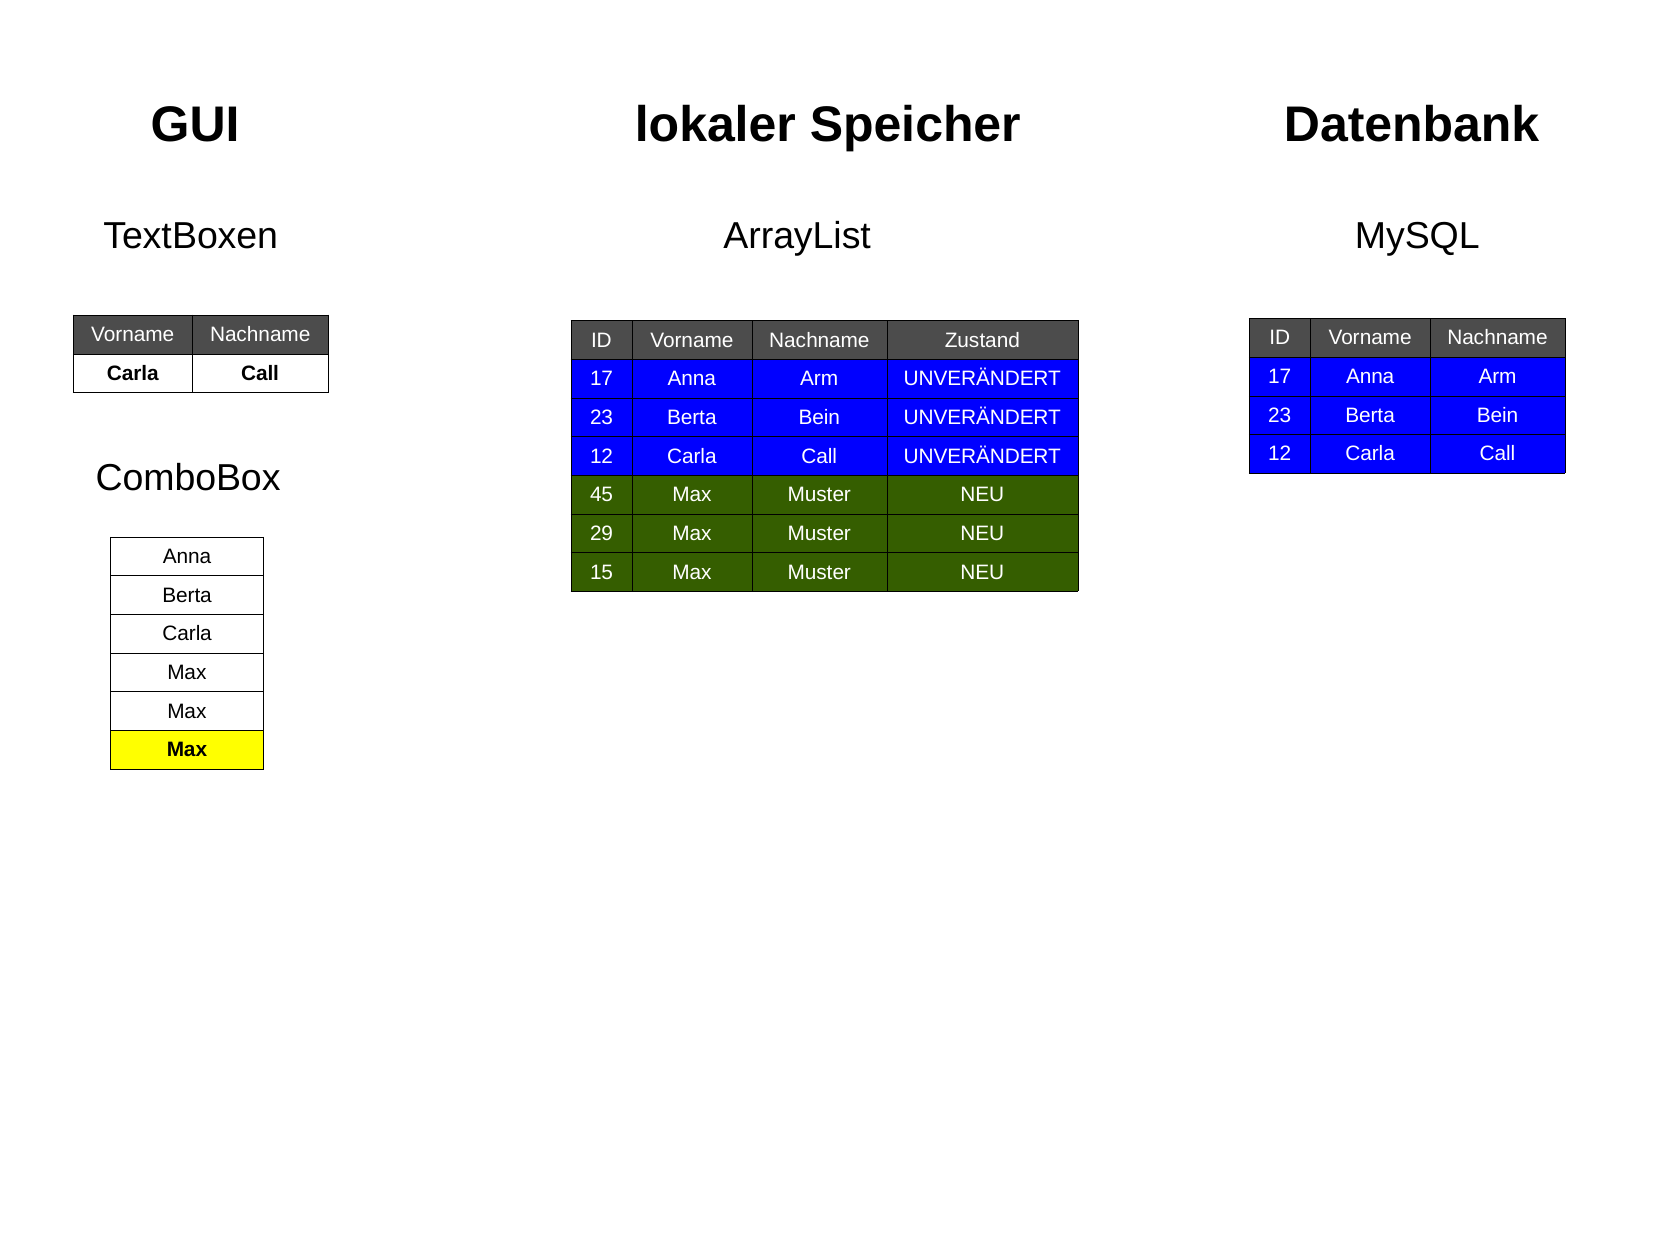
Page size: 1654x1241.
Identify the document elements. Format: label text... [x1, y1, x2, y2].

table_cell 12 [572, 437, 632, 475]
table_header Nachname [753, 321, 887, 359]
table_cell 23 [1250, 397, 1310, 434]
table_cell Muster [753, 553, 887, 591]
table_cell Bein [1431, 397, 1565, 434]
table_header Nachname [193, 316, 328, 354]
table_header ID [572, 321, 632, 359]
table_cell Max [633, 515, 752, 552]
table_cell Carla [74, 355, 192, 392]
text_box GUI [135, 88, 255, 161]
table_cell Bein [753, 399, 887, 436]
table_header Vorname [1311, 319, 1430, 357]
table_cell Max [111, 654, 263, 691]
table_cell NEU [888, 553, 1078, 591]
table_cell UNVERÄNDERT [888, 360, 1078, 398]
table_cell Max [633, 476, 752, 514]
table_cell 29 [572, 515, 632, 552]
table_cell 45 [572, 476, 632, 514]
table_cell Muster [753, 476, 887, 514]
table_cell Muster [753, 515, 887, 552]
table_cell Call [753, 437, 887, 475]
table_header Anna [111, 538, 263, 575]
table_cell 15 [572, 553, 632, 591]
table_cell 17 [1250, 358, 1310, 396]
table_header ID [1250, 319, 1310, 357]
table_cell Carla [1311, 435, 1430, 473]
table_cell UNVERÄNDERT [888, 399, 1078, 436]
table_cell Berta [111, 576, 263, 614]
text_box Datenbank [1269, 88, 1555, 161]
table_cell Call [193, 355, 328, 392]
table_header Vorname [633, 321, 752, 359]
table_cell Anna [1311, 358, 1430, 396]
text_box TextBoxen [88, 206, 293, 264]
text_box ArrayList [708, 206, 886, 264]
table_cell Max [633, 553, 752, 591]
table_cell 23 [572, 399, 632, 436]
table_cell Call [1431, 435, 1565, 473]
table_cell Carla [111, 615, 263, 653]
table_cell 17 [572, 360, 632, 398]
table_cell Arm [1431, 358, 1565, 396]
table_header Nachname [1431, 319, 1565, 357]
text_box MySQL [1340, 206, 1495, 264]
table_header Zustand [888, 321, 1078, 359]
text_box lokaler Speicher [620, 88, 1037, 161]
table_cell Anna [633, 360, 752, 398]
table_cell Carla [633, 437, 752, 475]
table_cell NEU [888, 515, 1078, 552]
table_cell Berta [633, 399, 752, 436]
table_cell NEU [888, 476, 1078, 514]
table_cell 12 [1250, 435, 1310, 473]
text_box ComboBox [80, 448, 296, 506]
table_cell UNVERÄNDERT [888, 437, 1078, 475]
table_cell Max [111, 692, 263, 730]
table_cell Berta [1311, 397, 1430, 434]
table_header Vorname [74, 316, 192, 354]
table_cell Arm [753, 360, 887, 398]
table_cell Max [111, 731, 263, 769]
